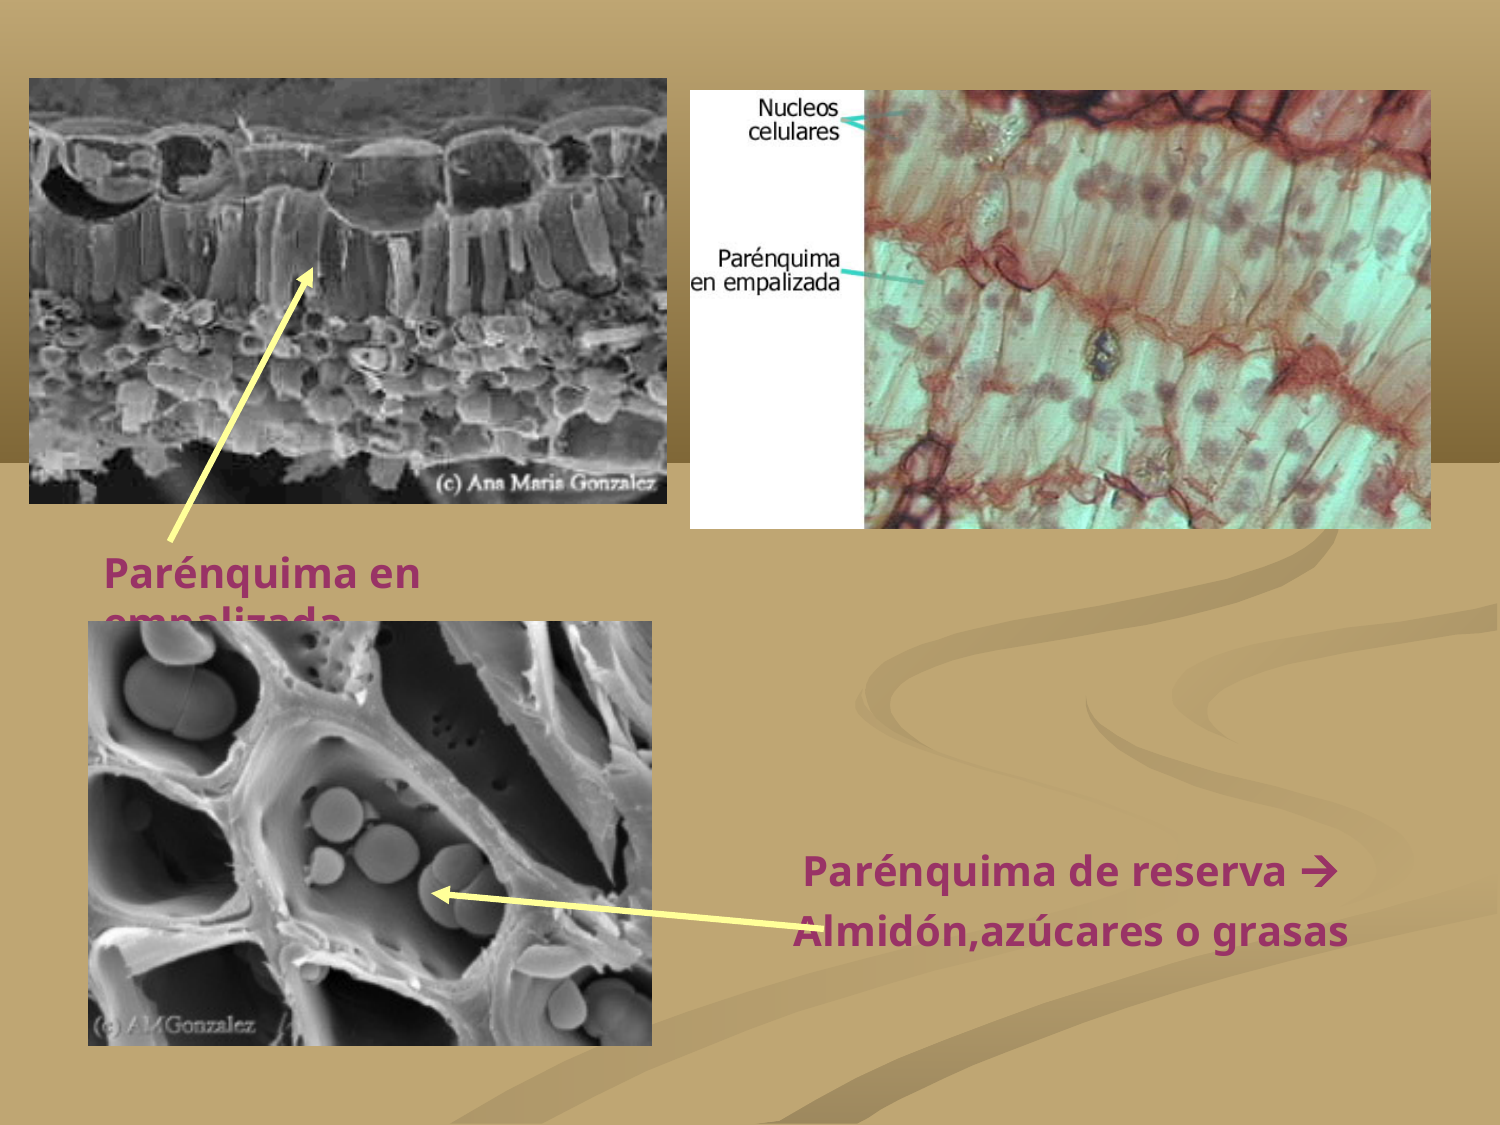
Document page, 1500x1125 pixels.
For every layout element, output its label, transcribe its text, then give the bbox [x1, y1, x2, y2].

text_box Parénquima de reserva  Almidón,azúcares o grasas [690, 786, 1453, 963]
text_box Parénquima en empalizada [88, 538, 656, 655]
picture [29, 78, 667, 504]
picture [88, 621, 652, 1046]
picture [690, 90, 1431, 529]
